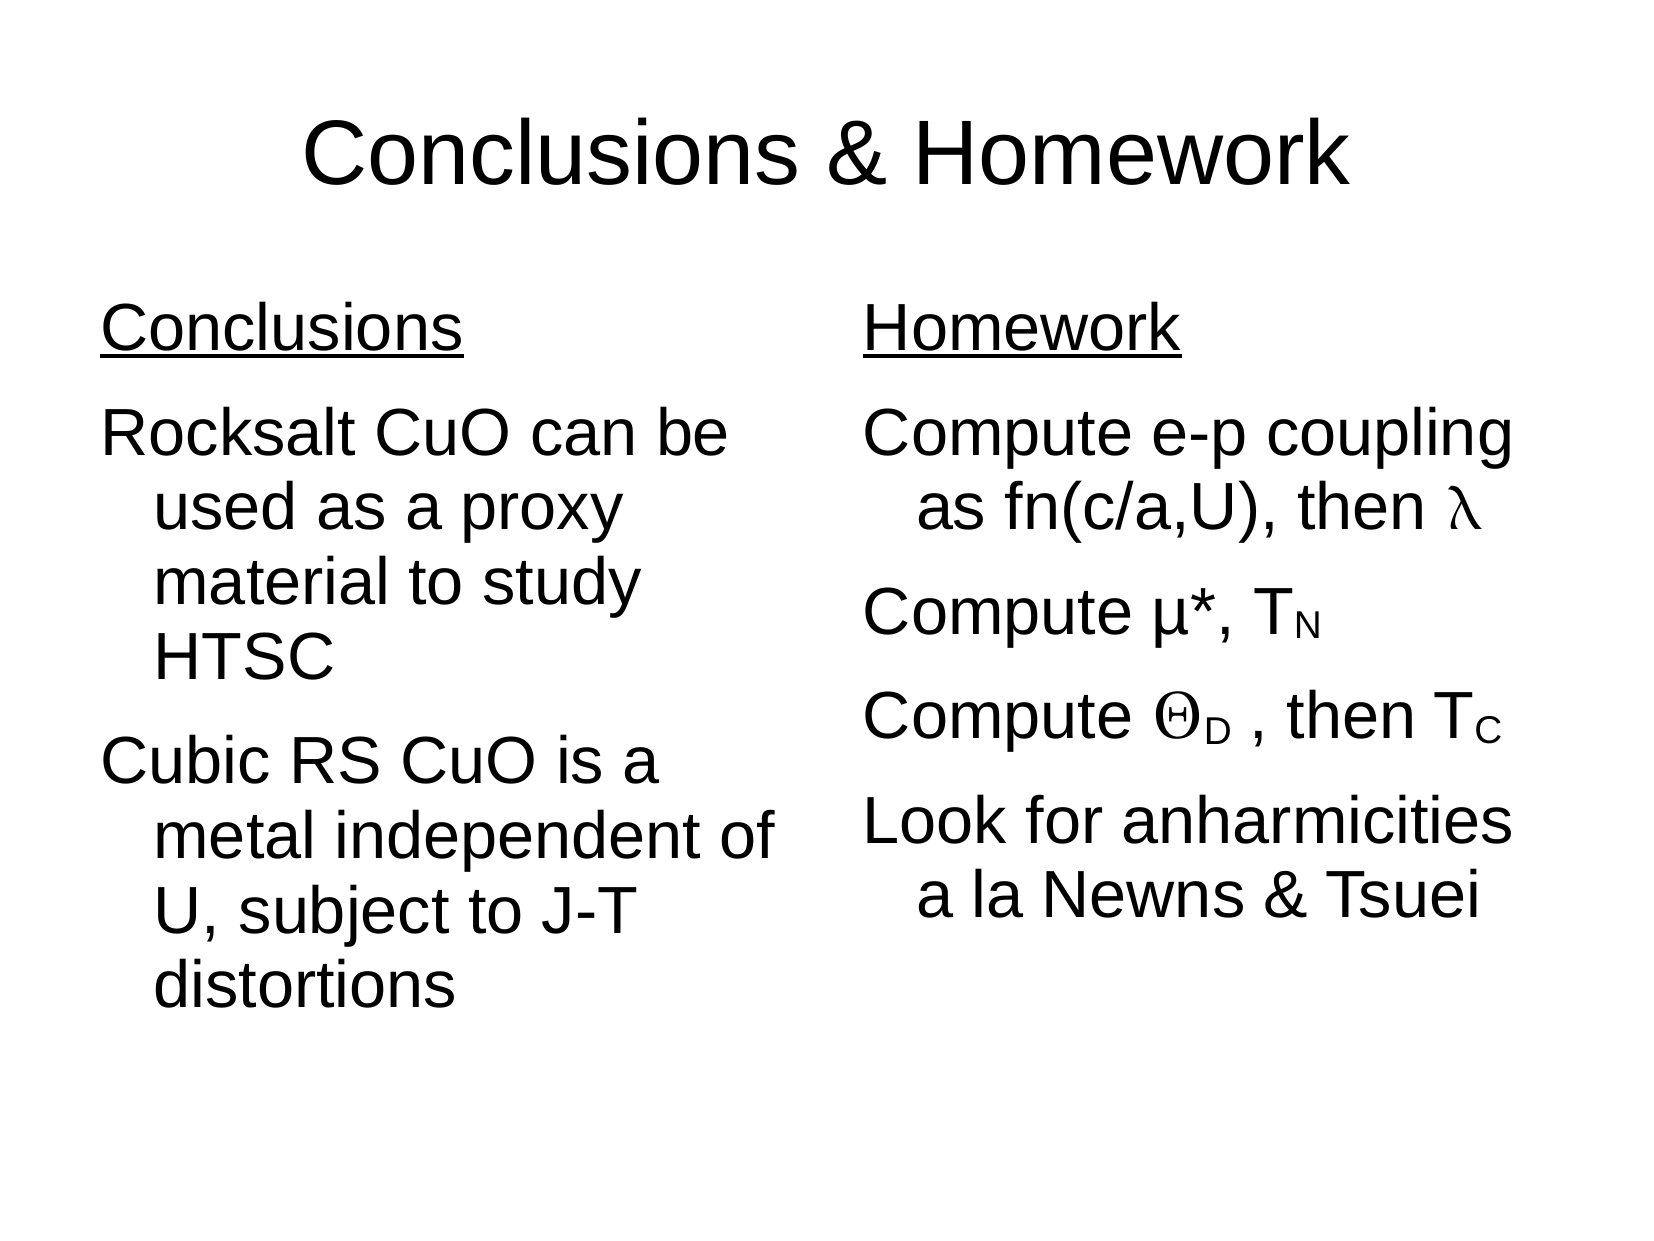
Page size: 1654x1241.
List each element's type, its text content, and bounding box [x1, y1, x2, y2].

title Conclusions & Homework [82, 49, 1571, 257]
list Homework Compute e-p coupling as fn(c/a,U), then  Compute µ*, TN Compute D , then TC Look for anharmicities a la Newns & Tsuei [845, 290, 1572, 1094]
list Conclusions Rocksalt CuO can be used as a proxy material to study HTSC Cubic RS CuO is a metal independent of U, subject to J-T distortions [82, 290, 809, 1094]
